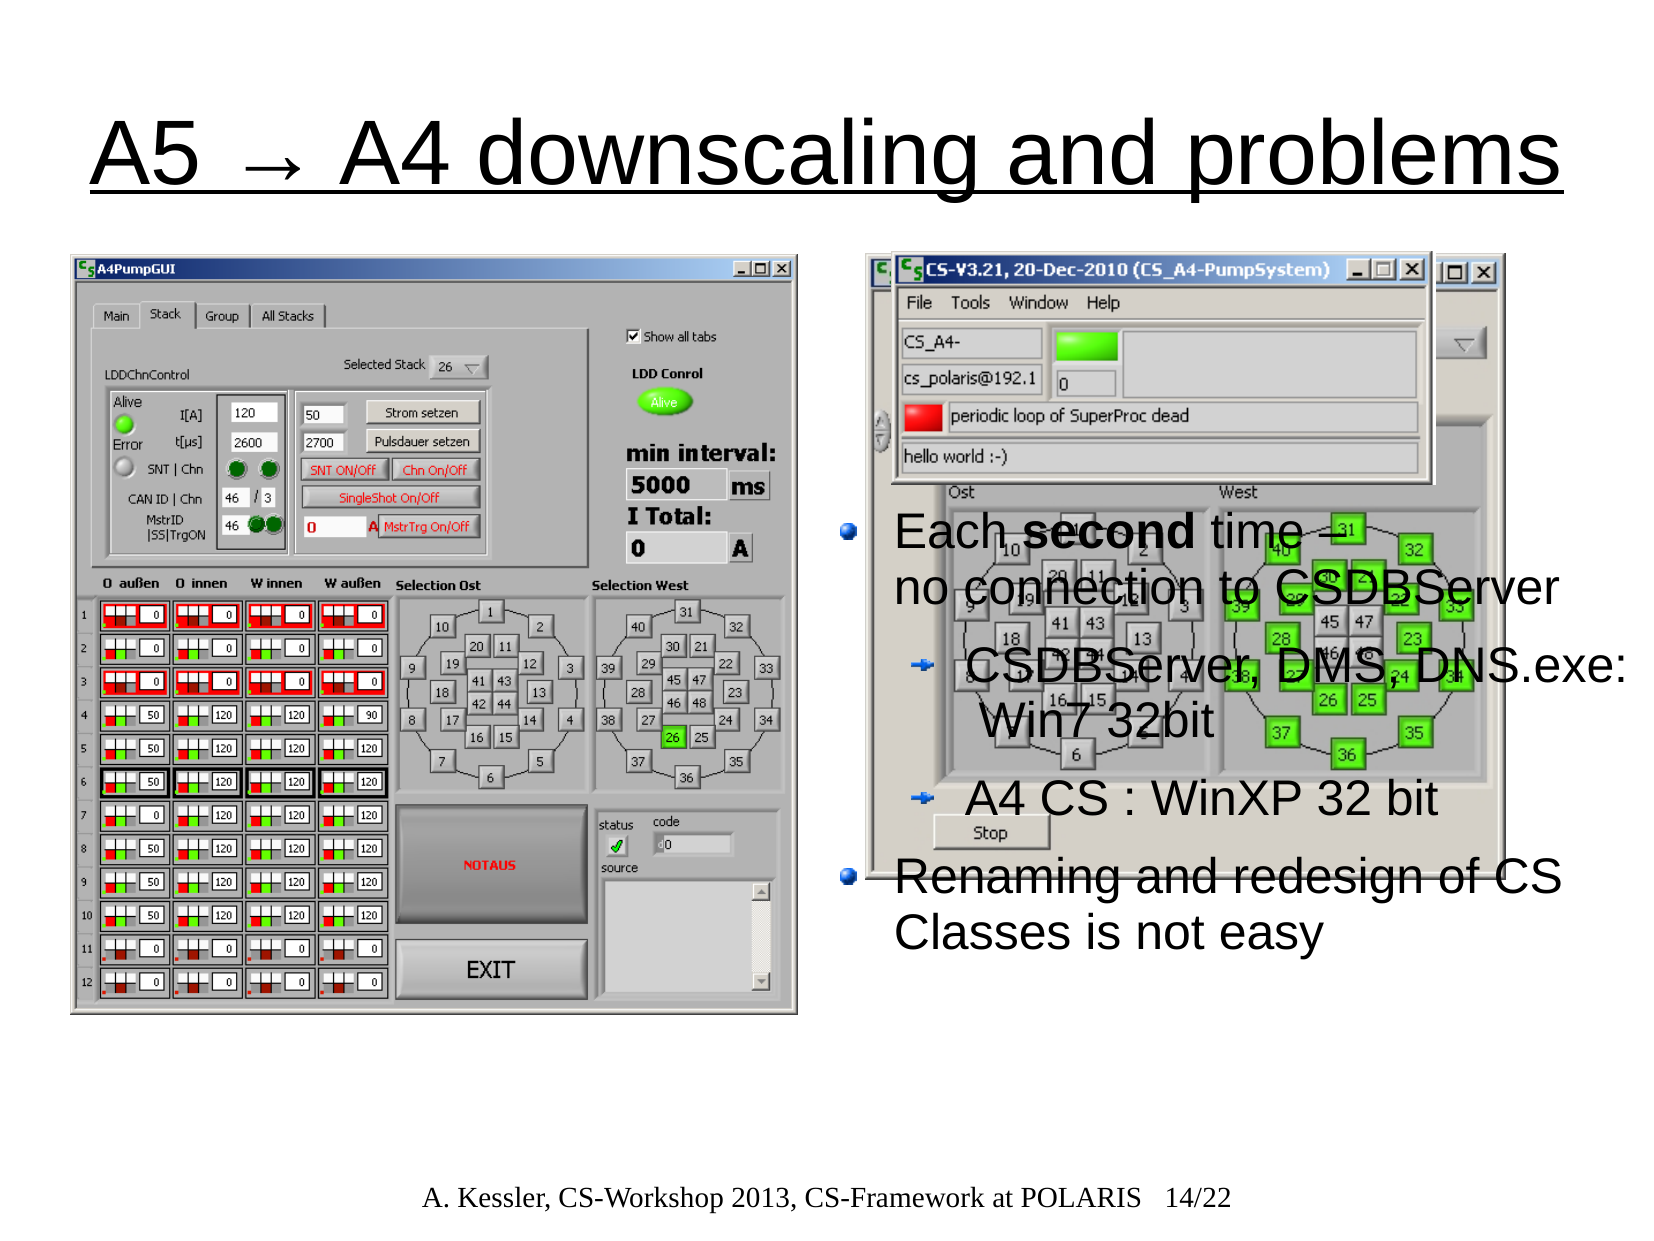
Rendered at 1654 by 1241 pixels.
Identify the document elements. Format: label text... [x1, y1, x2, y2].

picture [70, 254, 798, 1015]
title A5 → A4 downscaling and problems [82, 49, 1571, 257]
picture [865, 251, 1506, 496]
text_box Each second time – no connection to CSDBServer CSDBServer, DMS, DNS.exe: Win7 32bit A4 CS : WinXP 32 bit Renaming and redesign of CS Classes is not easy [808, 496, 1644, 969]
